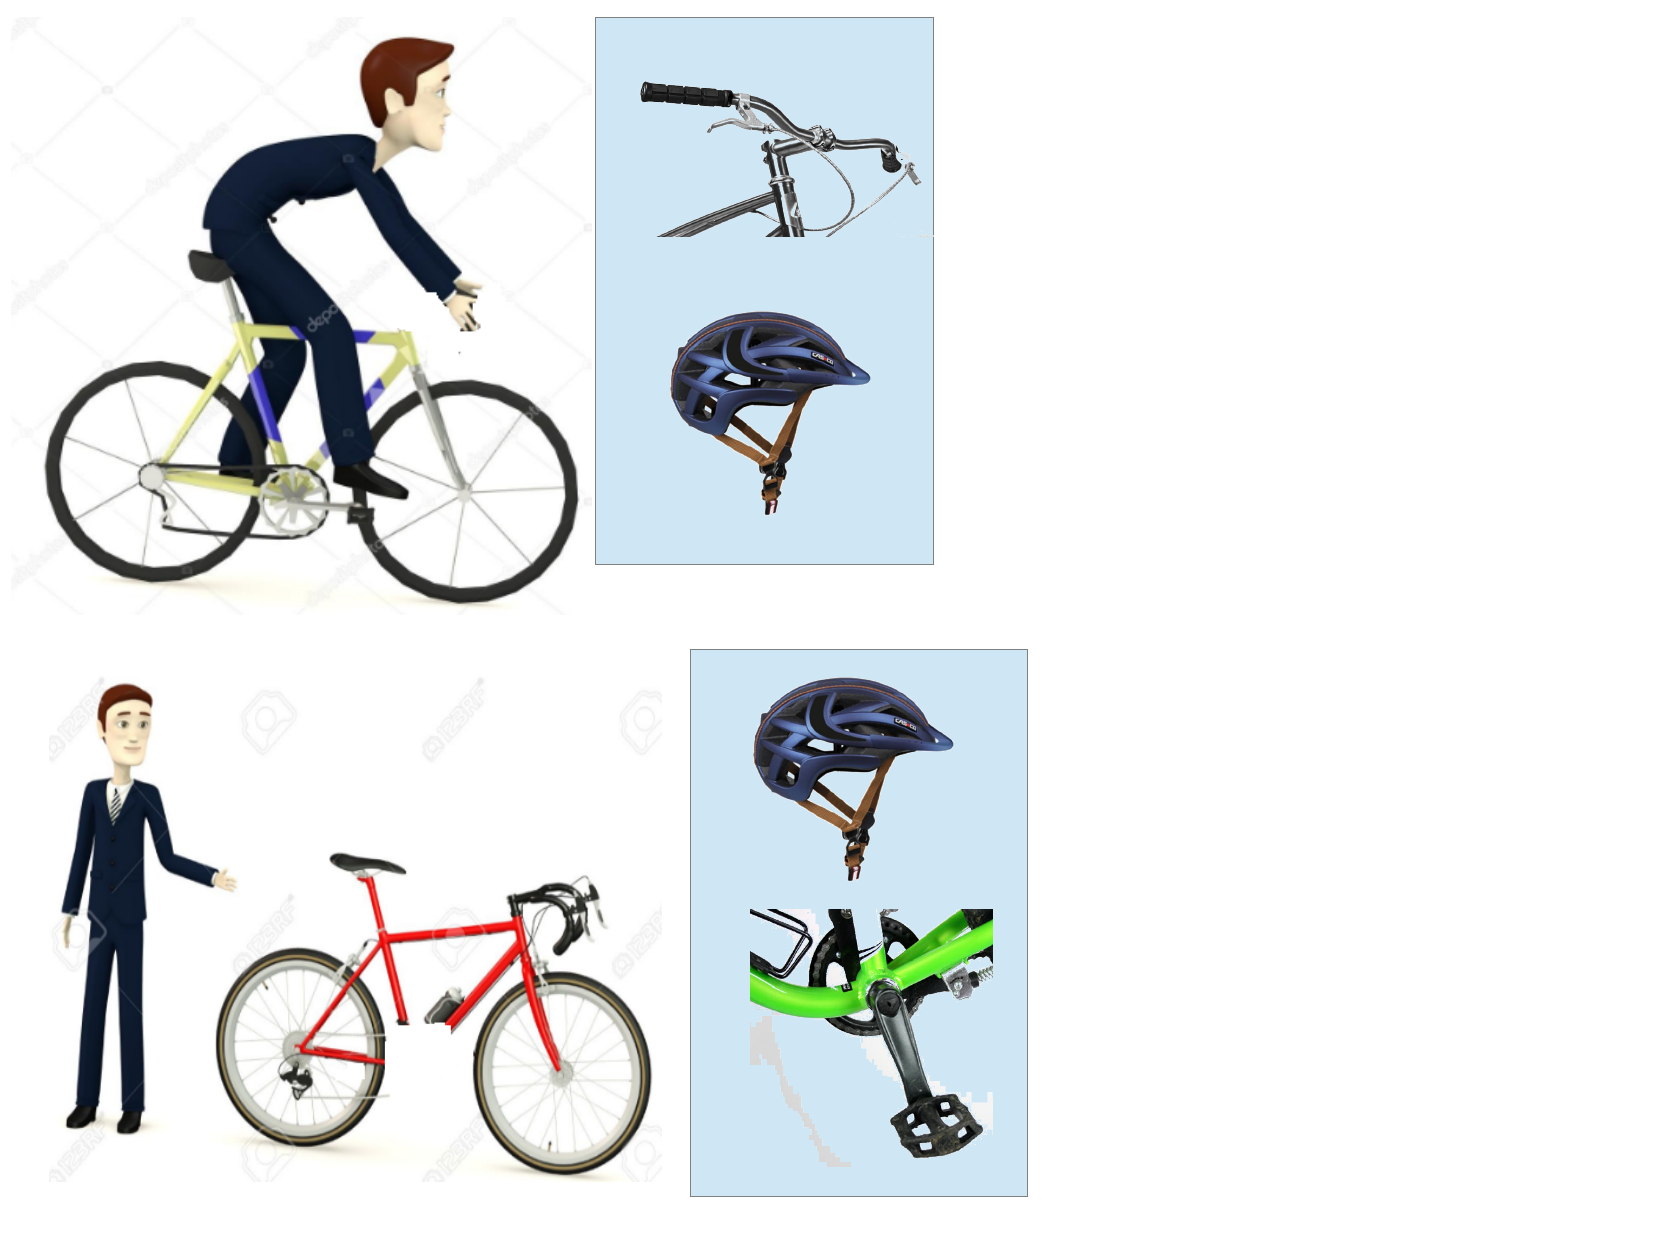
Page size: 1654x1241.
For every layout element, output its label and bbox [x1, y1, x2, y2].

picture [49, 669, 662, 1182]
picture [615, 65, 934, 237]
picture [744, 673, 961, 886]
text_box [595, 17, 934, 565]
picture [11, 17, 592, 615]
text_box [690, 649, 1028, 1197]
picture [750, 909, 993, 1167]
picture [661, 307, 878, 520]
